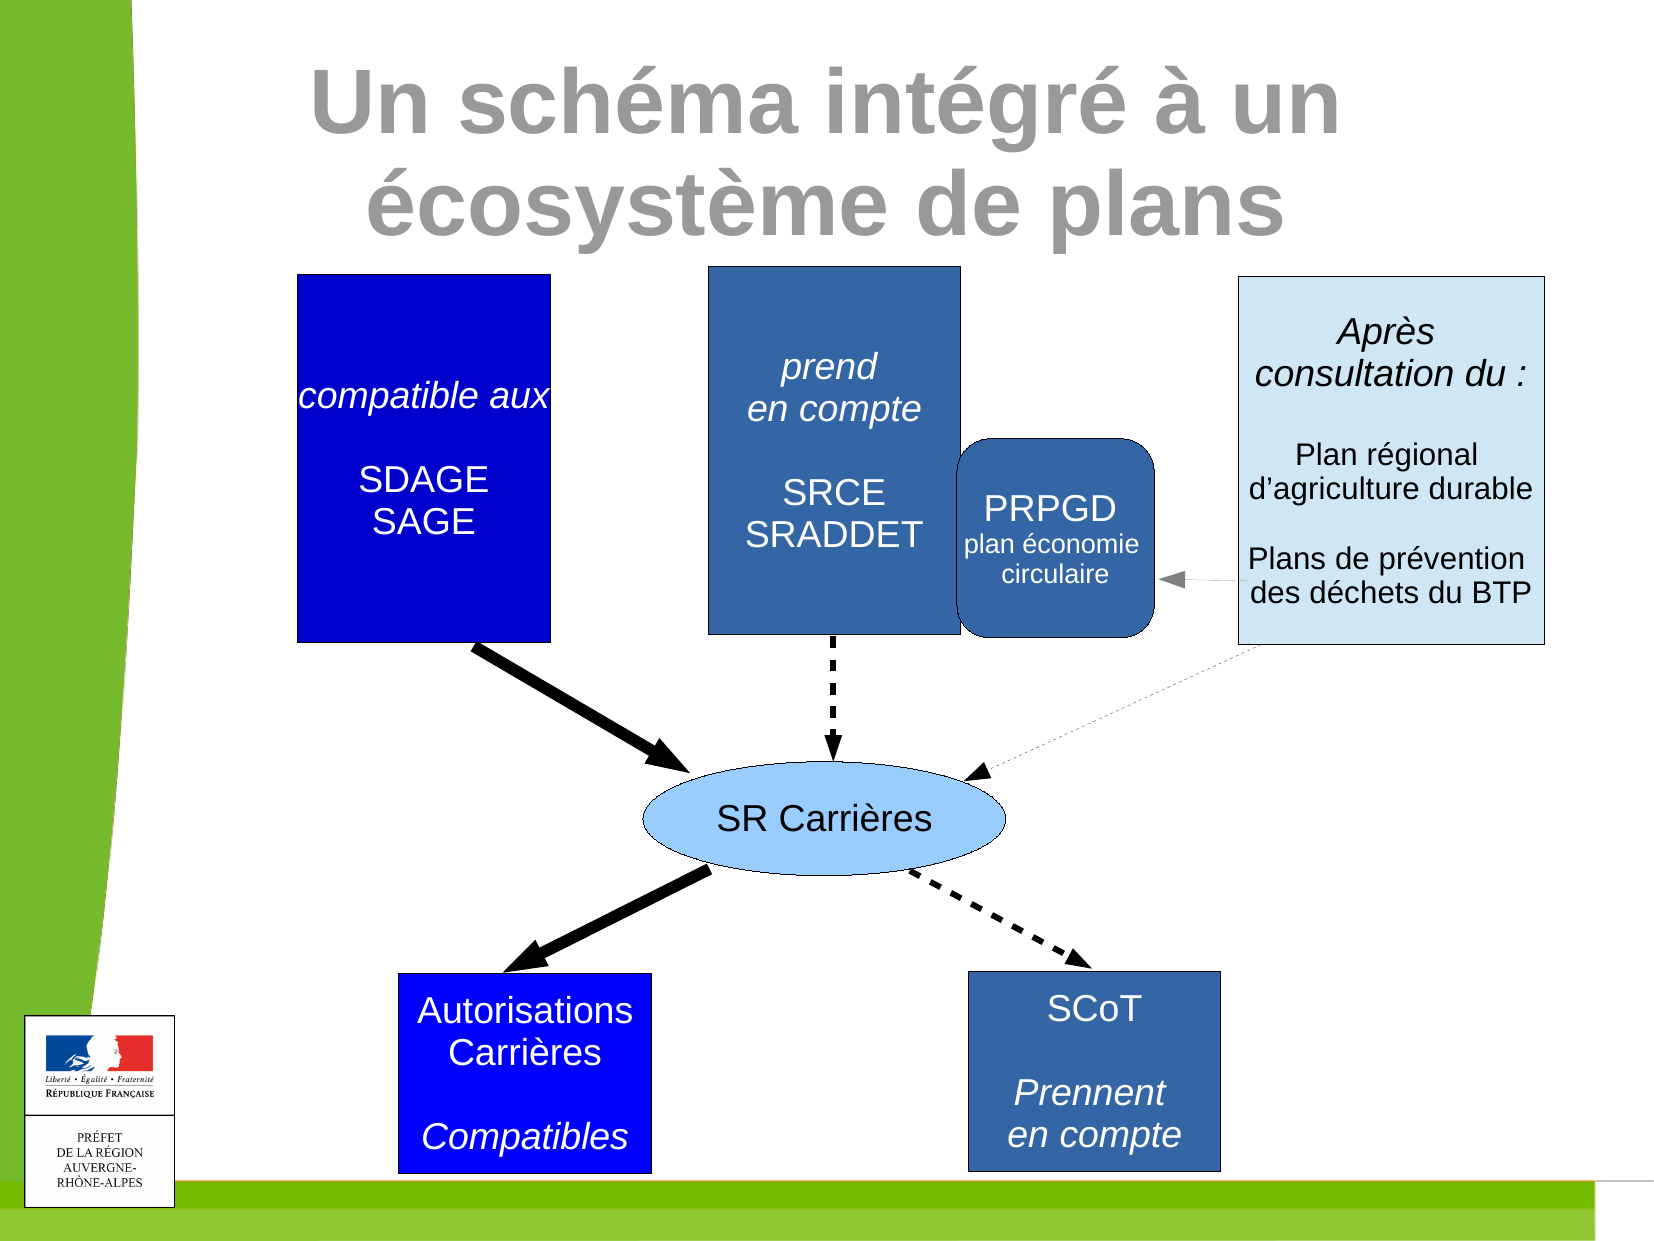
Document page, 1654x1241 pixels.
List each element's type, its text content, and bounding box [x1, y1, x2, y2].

text_box compatible aux SDAGE SAGE [297, 274, 551, 643]
text_box prend en compte SRCE SRADDET [708, 266, 961, 635]
picture [0, 0, 1654, 1241]
title Un schéma intégré à un écosystème de plans [82, 49, 1571, 257]
text_box SCoT Prennent en compte [968, 971, 1221, 1172]
text_box PRPGD plan économie circulaire [956, 438, 1155, 638]
text_box Autorisations Carrières Compatibles [398, 973, 652, 1174]
text_box SR Carrières [642, 761, 1006, 876]
text_box Après consultation du : Plan régional d’agriculture durable Plans de prévention des déchets du BTP [1238, 276, 1545, 645]
